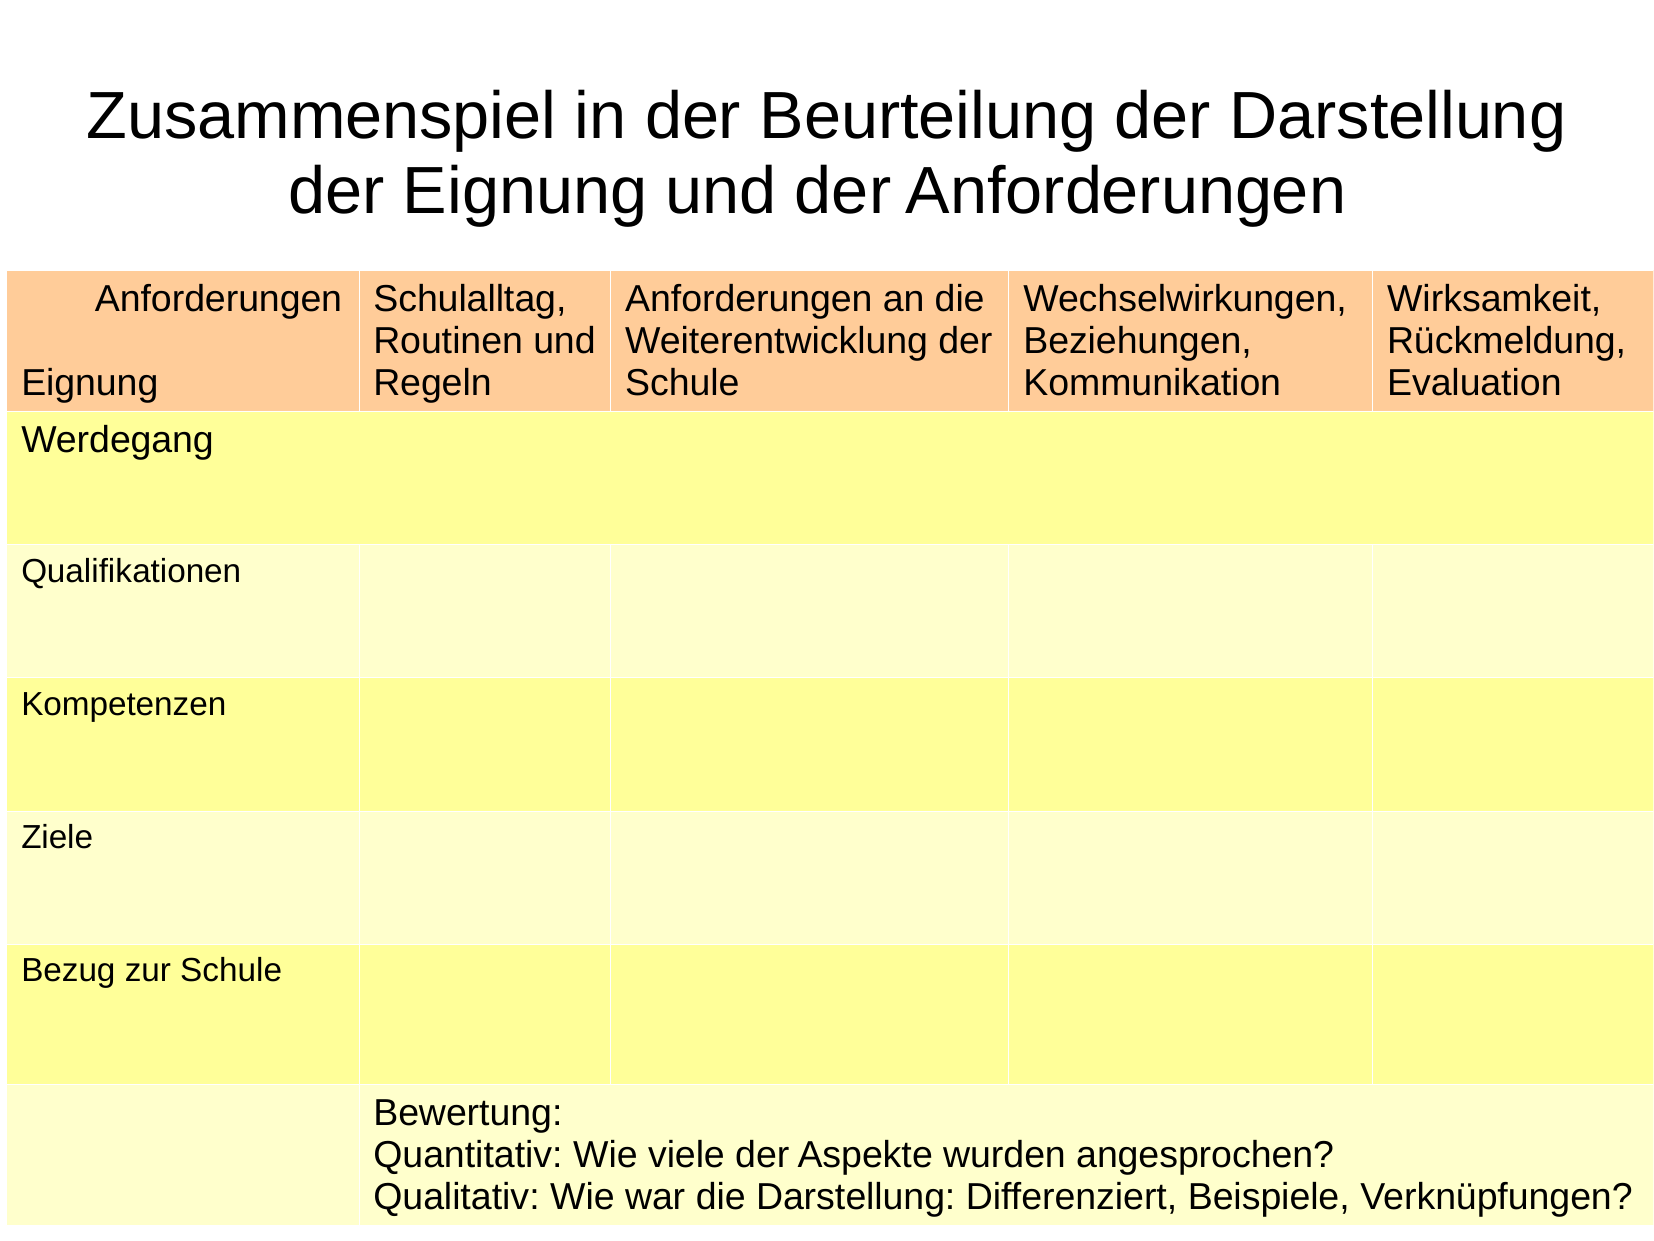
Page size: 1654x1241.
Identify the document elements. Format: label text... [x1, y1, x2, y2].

table_cell Bewertung: Quantitativ: Wie viele der Aspekte wurden angesprochen? Qualitativ: Wie war die Darstellung: Differenziert, Beispiele, Verknüpfungen? [360, 1085, 1654, 1225]
table_header Wirksamkeit, Rückmeldung, Evaluation [1373, 271, 1654, 411]
table_cell [360, 678, 610, 811]
table_cell [1009, 545, 1372, 677]
table_cell [1373, 678, 1654, 811]
table_cell [1009, 945, 1372, 1084]
table_cell [1373, 812, 1654, 944]
table_cell [360, 945, 610, 1084]
table_cell Ziele [7, 812, 359, 944]
table_header Anforderungen Eignung [7, 271, 359, 411]
table_cell [1373, 945, 1654, 1084]
title Zusammenspiel in der Beurteilung der Darstellung der Eignung und der Anforderungen [82, 49, 1571, 257]
table_cell Kompetenzen [7, 678, 359, 811]
table_cell Bezug zur Schule [7, 945, 359, 1084]
table_cell [7, 1085, 359, 1225]
table_cell [611, 678, 1008, 811]
table_cell [1373, 545, 1654, 677]
table_cell [611, 945, 1008, 1084]
table_header Anforderungen an die Weiterentwicklung der Schule [611, 271, 1008, 411]
table_cell [1009, 678, 1372, 811]
table_cell [611, 545, 1008, 677]
table_cell [360, 812, 610, 944]
table_header Wechselwirkungen, Beziehungen, Kommunikation [1009, 271, 1372, 411]
table_cell Qualifikationen [7, 545, 359, 677]
table_cell [1009, 812, 1372, 944]
table_header Schulalltag, Routinen und Regeln [360, 271, 610, 411]
table_cell [611, 812, 1008, 944]
table_cell [360, 545, 610, 677]
table_cell Werdegang [7, 412, 1654, 544]
